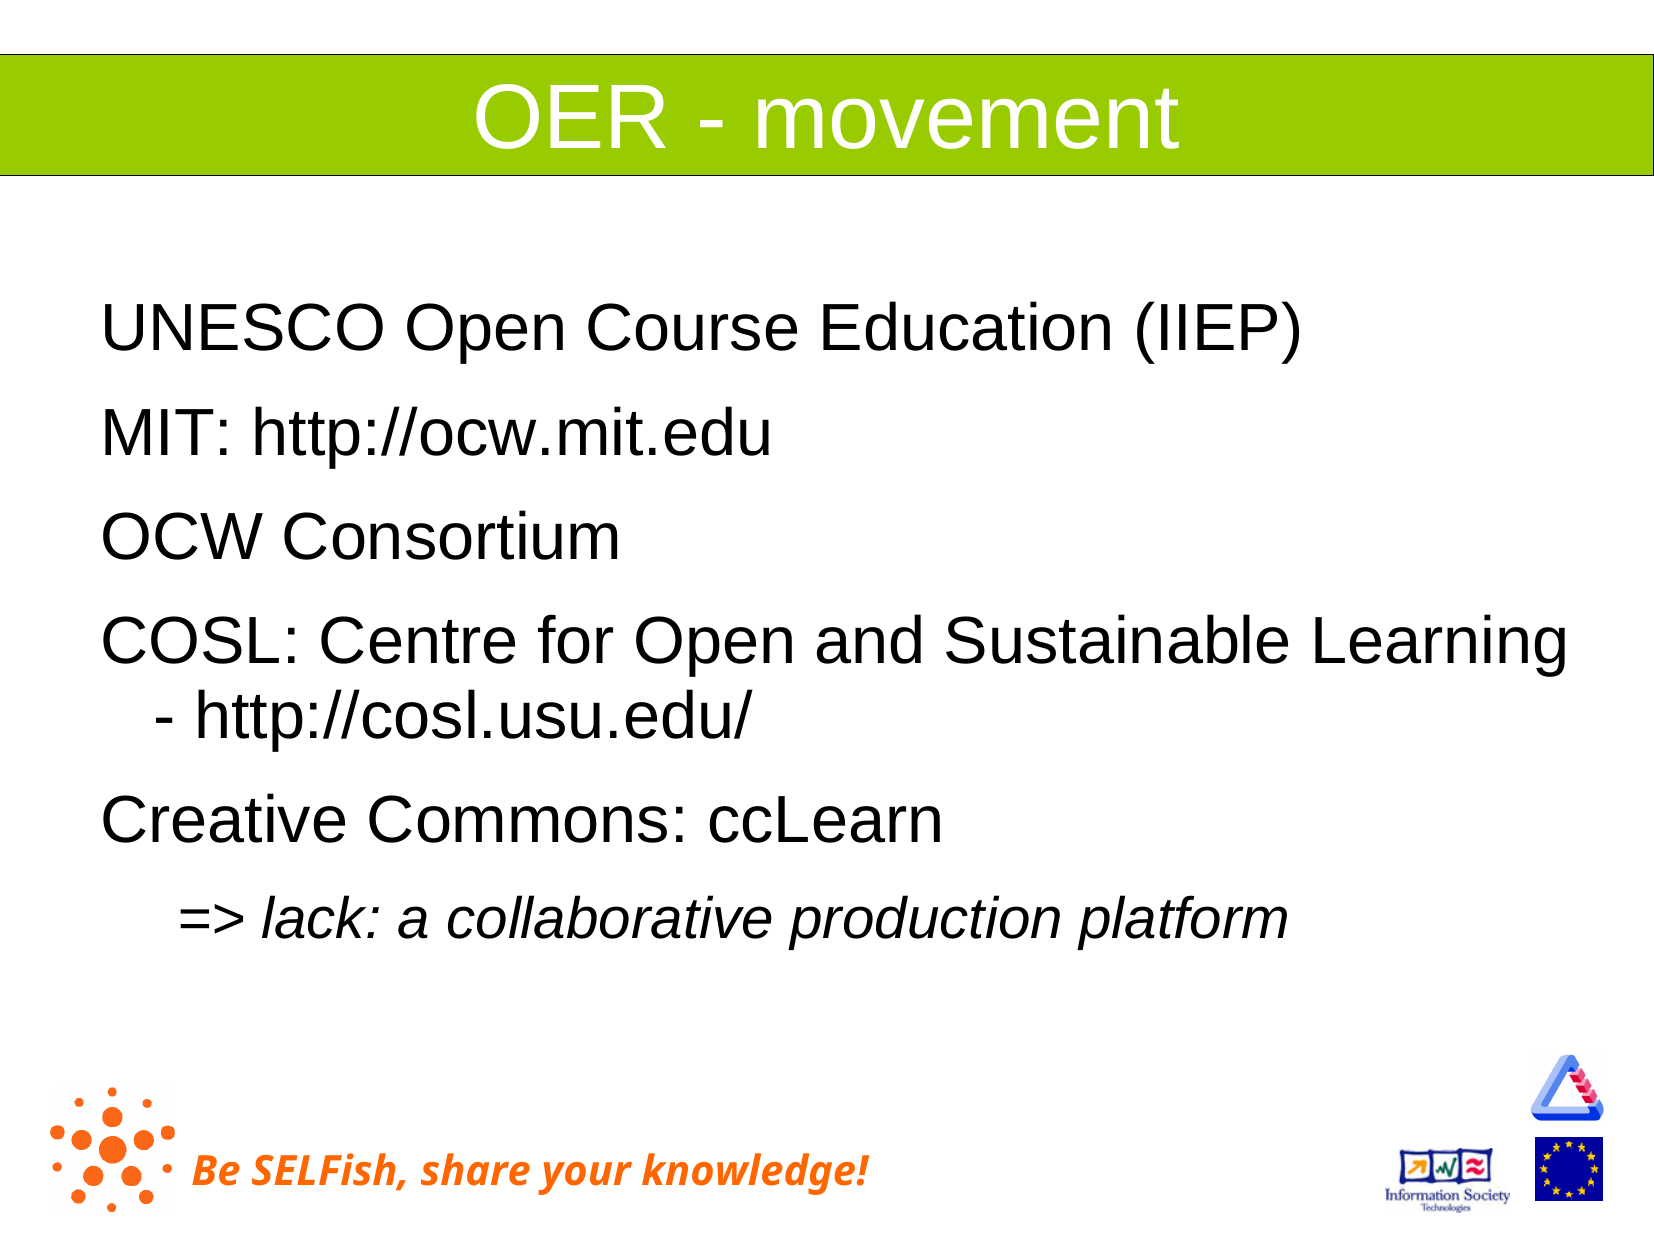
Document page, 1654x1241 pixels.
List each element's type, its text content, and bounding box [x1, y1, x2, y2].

list UNESCO Open Course Education (IIEP) MIT: http://ocw.mit.edu OCW Consortium COSL: Centre for Open and Sustainable Learning - http://cosl.usu.edu/ Creative Commons: ccLearn => lack: a collaborative production platform [82, 290, 1571, 1120]
picture [1535, 1137, 1603, 1201]
picture [50, 1087, 175, 1212]
picture [1385, 1148, 1510, 1213]
picture [1530, 1054, 1604, 1122]
title OER - movement [82, 48, 1571, 185]
